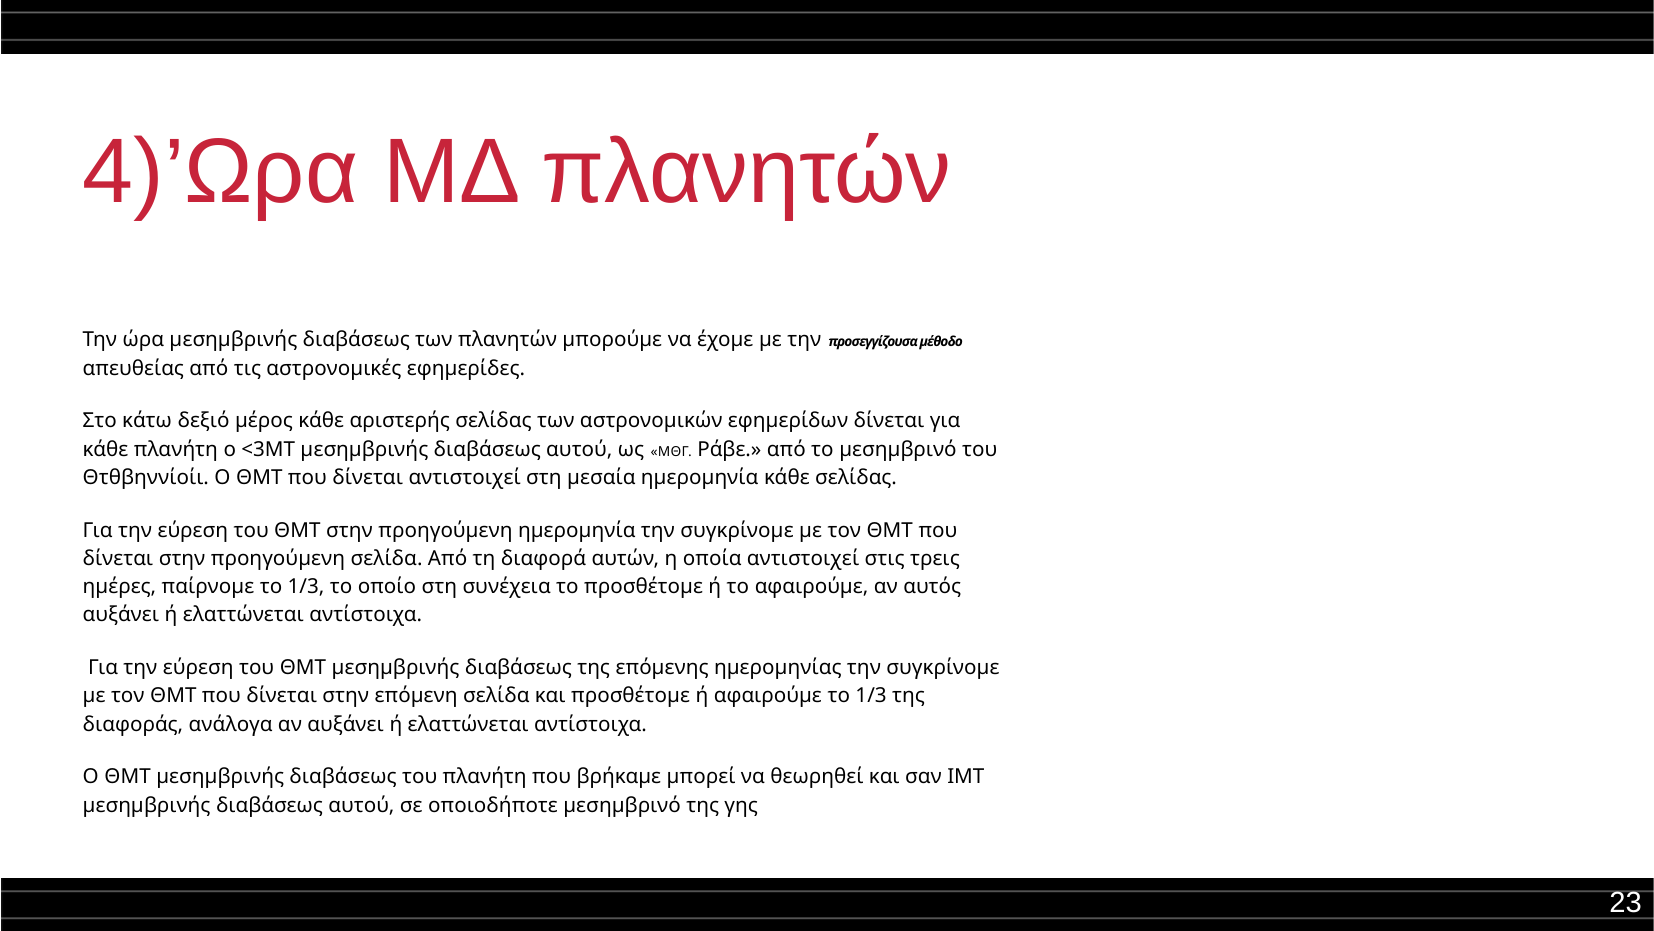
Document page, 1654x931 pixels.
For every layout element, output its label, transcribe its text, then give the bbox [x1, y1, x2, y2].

list Την ώρα μεσημβρινής διαβάσεως των πλανητών μπορούμε να έχομε με την προσεγγίζουσα μέθοδο απευθείας από τις αστρονομικές εφημερίδες. Στο κάτω δεξιό μέρος κάθε αριστερής σελίδας των αστρονομικών εφημερίδων δίνεται για κάθε πλανήτη ο <3ΜΤ μεσημβρινής διαβάσεως αυτού, ως «Μθγ. Ράβε.» από το μεσημβρινό του Θτθβηννίοίι. Ο ΘΜΤ που δίνεται αντιστοιχεί στη μεσαία ημερομηνία κάθε σελίδας. Για την εύρεση του ΘΜΤ στην προηγούμενη ημερομηνία την συγκρίνομε με τον ΘΜΤ που δίνεται στην προηγούμενη σελίδα. Από τη διαφορά αυτών, η οποία αντιστοιχεί στις τρεις ημέρες, παίρνομε το 1/3, το οποίο στη συνέχεια το προσθέτομε ή το αφαιρούμε, αν αυτός αυξάνει ή ελαττώνεται αντίστοιχα. Για την εύρεση του ΘΜΤ μεσημβρινής διαβάσεως της επόμενης ημερομηνίας την συγκρίνομε με τον ΘΜΤ που δίνεται στην επόμενη σελίδα και προσθέτομε ή αφαιρούμε το 1/3 της διαφοράς, ανάλογα αν αυξάνει ή ελαττώνεται αντίστοιχα. Ο ΘΜΤ μεσημβρινής διαβάσεως του πλανήτη που βρήκαμε μπορεί να θεωρηθεί και σαν ΙΜΤ μεσημβρινής διαβάσεως αυτού, σε οποιοδήποτε μεσημβρινό της γης [82, 271, 1013, 826]
title 4)’Ωρα ΜΔ πλανητών [82, 92, 1571, 249]
picture [1, 878, 1654, 931]
picture [1, 0, 1654, 54]
